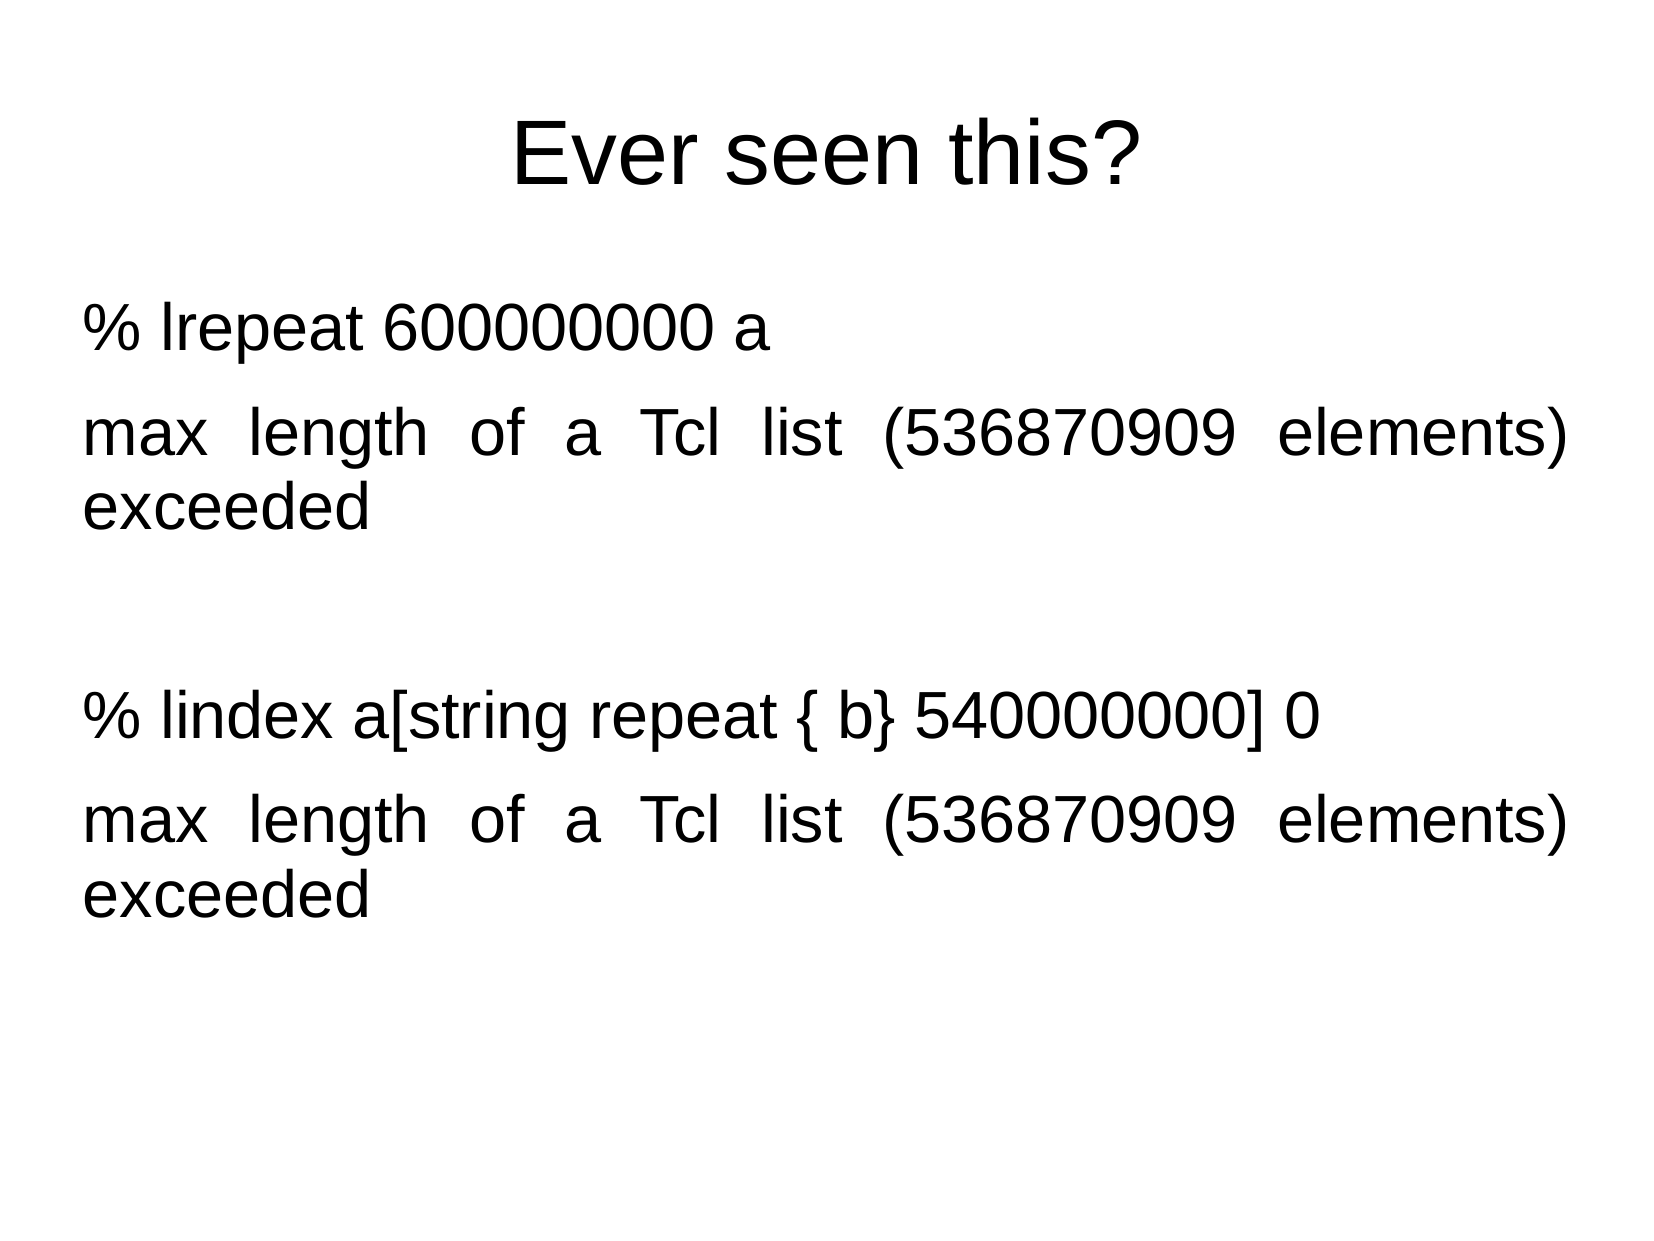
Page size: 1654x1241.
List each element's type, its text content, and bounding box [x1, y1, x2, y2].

list % lrepeat 600000000 a max length of a Tcl list (536870909 elements) exceeded % lindex a[string repeat { b} 540000000] 0 max length of a Tcl list (536870909 elements) exceeded [82, 290, 1571, 1010]
title Ever seen this? [82, 49, 1571, 257]
